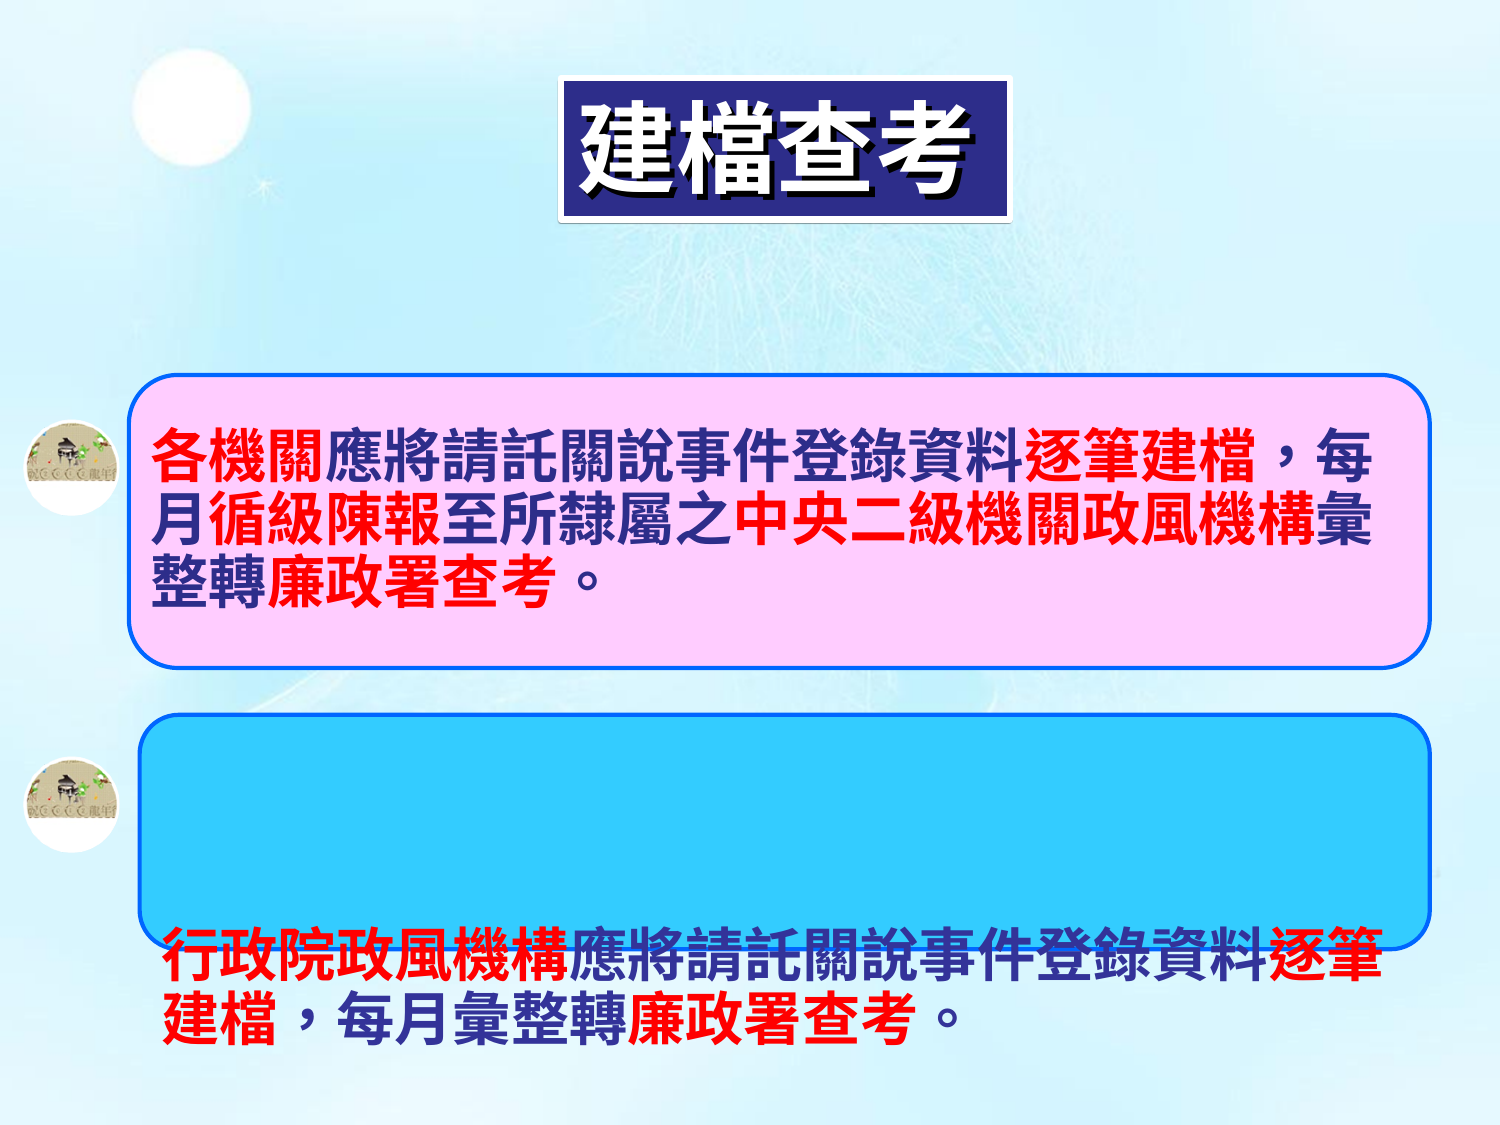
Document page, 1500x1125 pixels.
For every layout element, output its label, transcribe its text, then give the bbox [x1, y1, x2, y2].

text_box [1142, 938, 1220, 950]
text_box [1171, 938, 1183, 942]
text_box [295, 938, 304, 950]
text_box [374, 944, 382, 950]
text_box [581, 938, 588, 947]
text_box [1058, 938, 1071, 942]
text_box [1313, 938, 1351, 950]
text_box [1281, 943, 1300, 950]
text_box [257, 944, 265, 950]
text_box [992, 938, 999, 950]
text_box [1425, 735, 1430, 929]
text_box [139, 736, 144, 928]
text_box [23, 756, 120, 853]
text_box [1083, 938, 1103, 950]
text_box [478, 938, 486, 950]
text_box [143, 654, 1416, 668]
text_box [1227, 938, 1252, 950]
text_box [328, 938, 350, 950]
text_box [1359, 938, 1419, 950]
text_box [614, 938, 642, 950]
text_box [1425, 402, 1430, 641]
text_box [1345, 938, 1357, 943]
text_box [466, 940, 476, 950]
text_box [306, 939, 326, 944]
text_box [444, 938, 459, 950]
text_box 建檔查考 [560, 78, 1010, 220]
text_box [592, 938, 598, 946]
text_box [388, 938, 402, 950]
text_box [911, 938, 928, 950]
text_box [362, 50, 1075, 111]
text_box [669, 938, 721, 950]
text_box [890, 938, 909, 942]
text_box [1018, 938, 1046, 950]
text_box [526, 938, 539, 950]
text_box [143, 374, 1416, 389]
text_box [240, 938, 251, 947]
text_box [151, 938, 233, 950]
text_box [1304, 938, 1315, 945]
text_box [287, 938, 291, 950]
text_box [967, 938, 986, 950]
text_box [409, 938, 420, 950]
text_box [491, 938, 498, 948]
text_box [559, 938, 575, 950]
text_box [856, 938, 887, 950]
text_box [1259, 938, 1294, 950]
text_box [426, 938, 437, 950]
picture [0, 0, 1500, 1125]
text_box [357, 938, 368, 947]
text_box [271, 938, 281, 950]
text_box [23, 419, 120, 516]
text_box 各機關應將請託關說事件登錄資料逐筆建檔，每月循級陳報至所隸屬之中央二級機關政風機構彙整轉廉政署查考。 [133, 389, 1425, 654]
text_box [151, 714, 1419, 726]
text_box [1002, 945, 1011, 950]
text_box [728, 938, 778, 950]
text_box [1109, 938, 1136, 950]
text_box [648, 939, 665, 950]
text_box 行政院政風機構應將請託關說事件登錄資料逐筆建檔，每月彙整轉廉政署查考。 [144, 726, 1425, 938]
text_box [128, 404, 133, 639]
text_box [1050, 946, 1079, 950]
text_box [500, 938, 520, 950]
text_box [825, 938, 836, 950]
text_box [785, 938, 807, 950]
